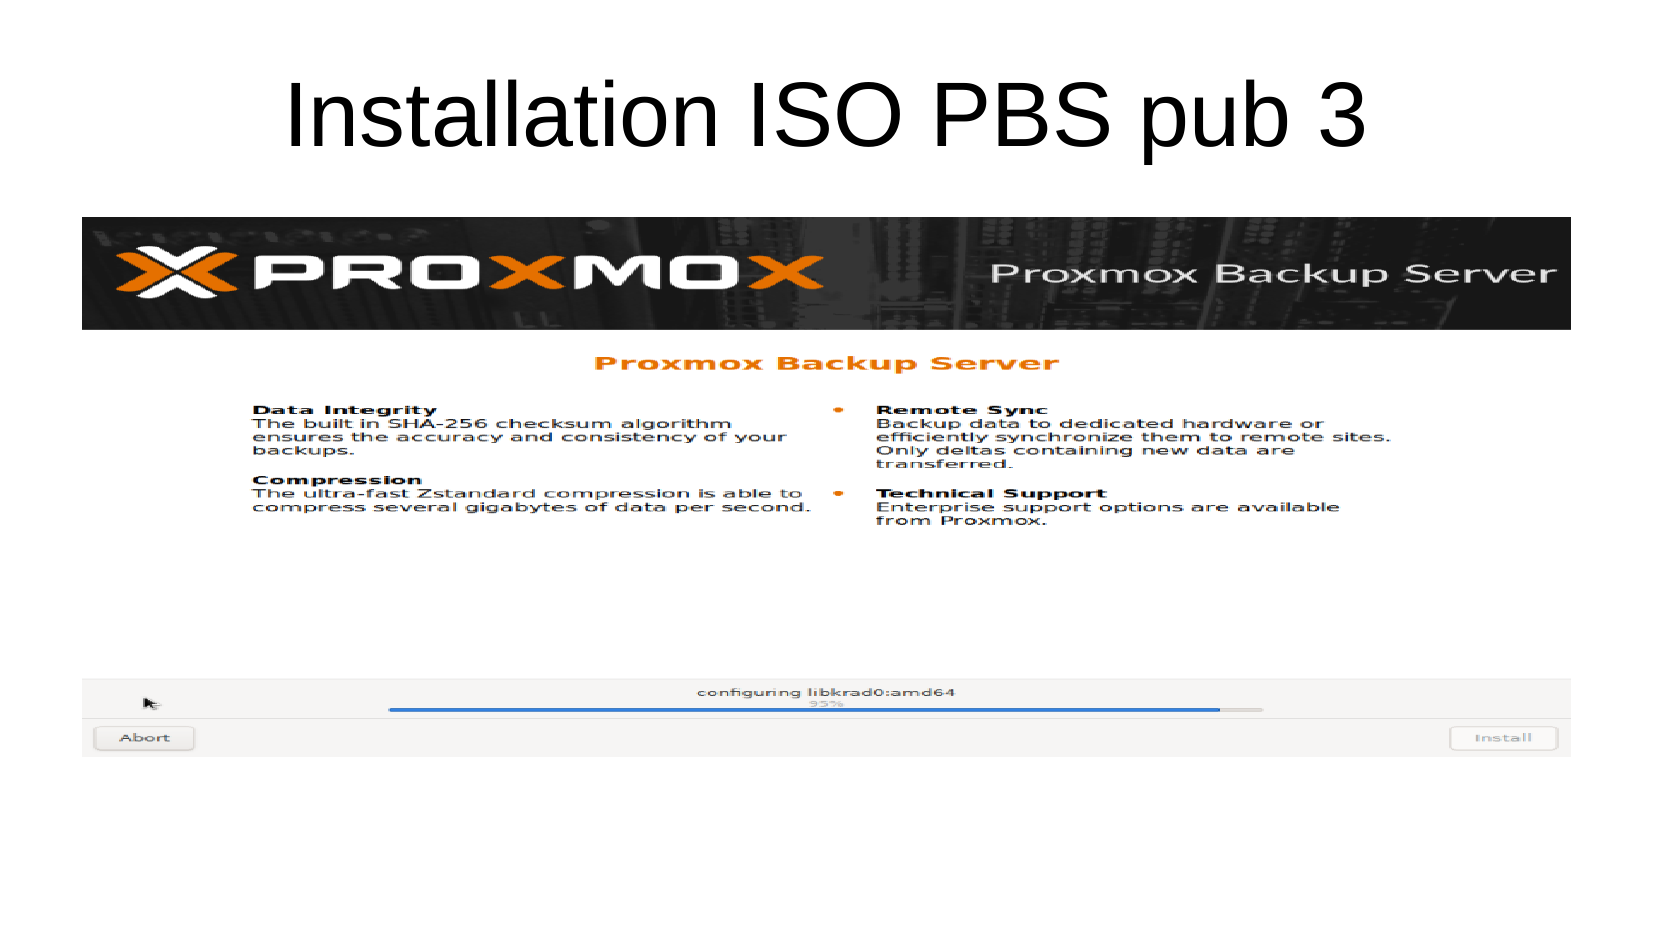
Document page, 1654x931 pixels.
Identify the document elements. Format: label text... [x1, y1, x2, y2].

picture [82, 217, 1571, 758]
title Installation ISO PBS pub 3 [82, 37, 1571, 193]
